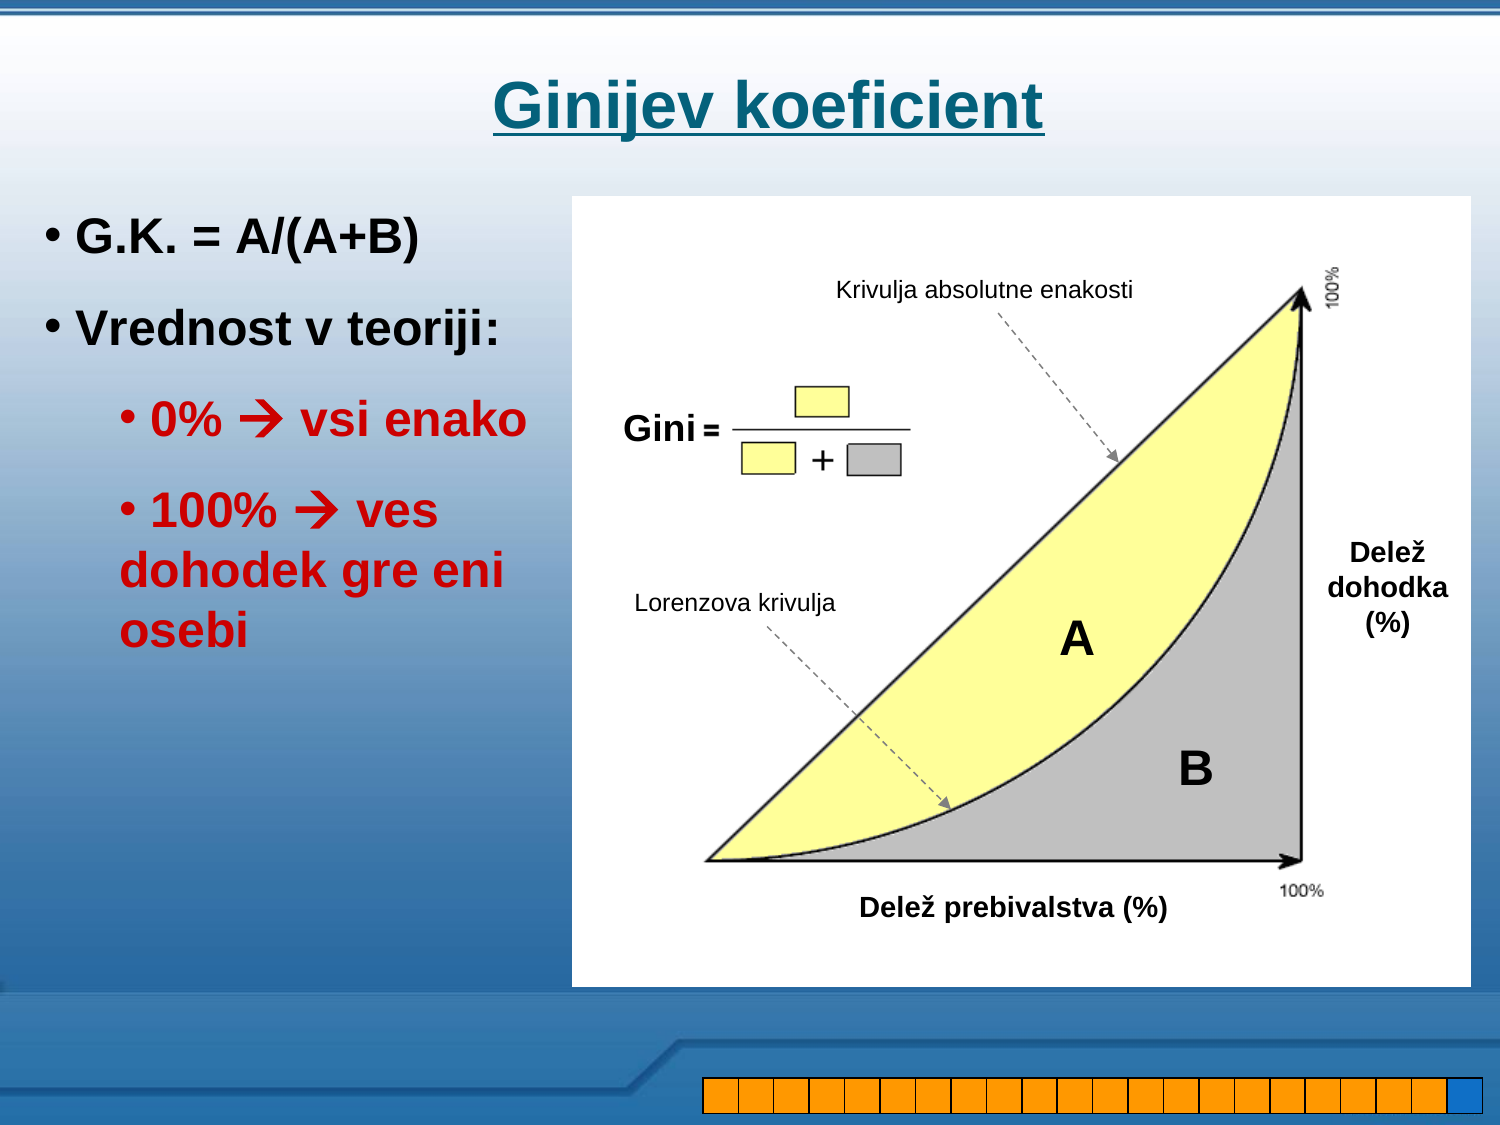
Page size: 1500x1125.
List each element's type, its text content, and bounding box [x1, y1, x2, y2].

text_box [702, 1077, 1483, 1114]
text_box B [1163, 727, 1220, 803]
text_box A [1045, 597, 1121, 674]
text_box G.K. = A/(A+B) Vrednost v teoriji: 0%  vsi enako 100%  ves dohodek gre eni osebi [29, 196, 562, 666]
text_box Lorenzova krivulja [584, 578, 897, 634]
text_box Ginijev koeficient [478, 54, 1060, 150]
picture [0, 0, 1500, 1125]
text_box Delež prebivalstva (%) [844, 880, 1199, 940]
text_box Delež dohodka (%) [1305, 525, 1471, 751]
text_box Gini [608, 396, 727, 456]
text_box Krivulja absolutne enakosti [821, 265, 1188, 325]
